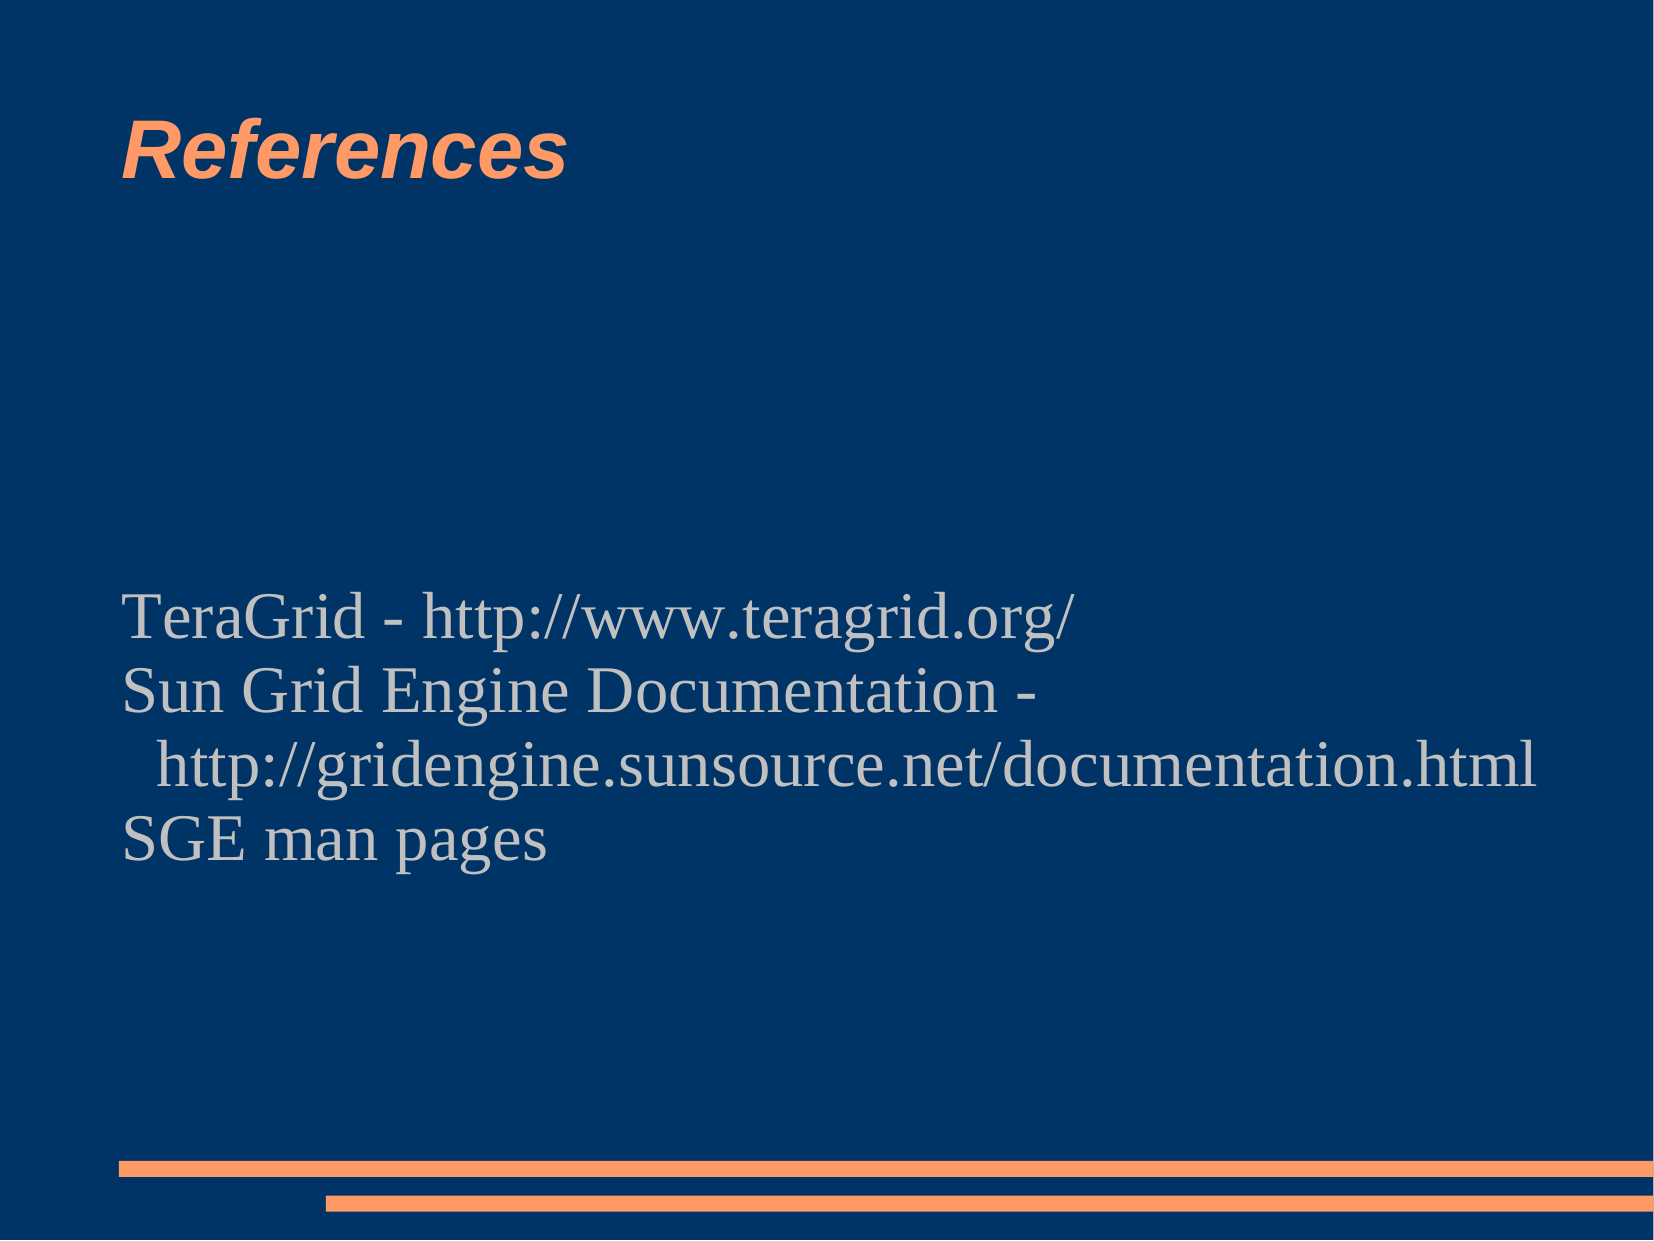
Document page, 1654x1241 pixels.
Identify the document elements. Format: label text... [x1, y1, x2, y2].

subtitle TeraGrid - http://www.teragrid.org/ Sun Grid Engine Documentation - http://gridengine.sunsource.net/documentation.html SGE man pages [121, 322, 1561, 1133]
title References [121, 46, 1534, 254]
